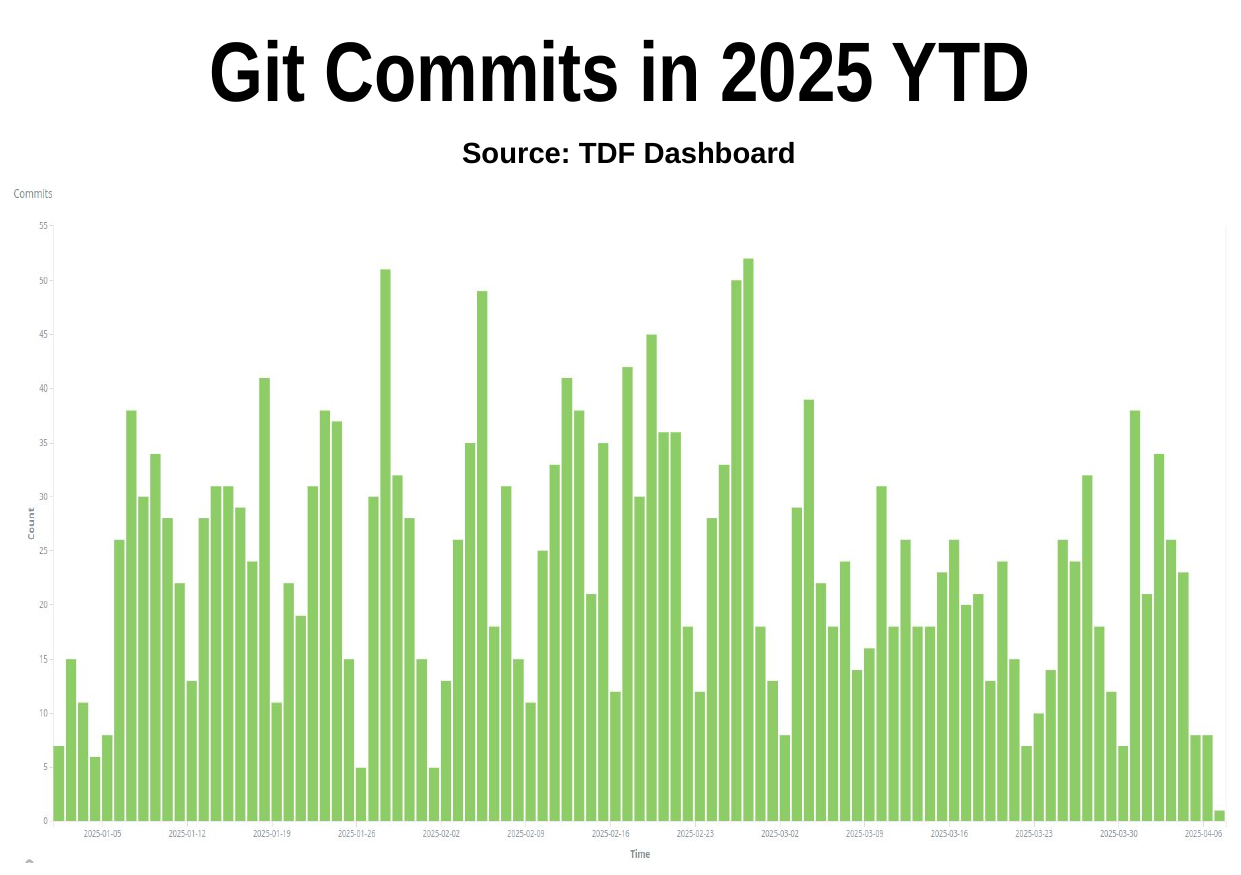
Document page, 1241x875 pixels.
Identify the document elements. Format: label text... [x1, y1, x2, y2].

title Git Commits in 2025 YTD [11, 12, 1229, 131]
text_box Source: TDF Dashboard [447, 130, 812, 183]
picture [11, 183, 1229, 863]
